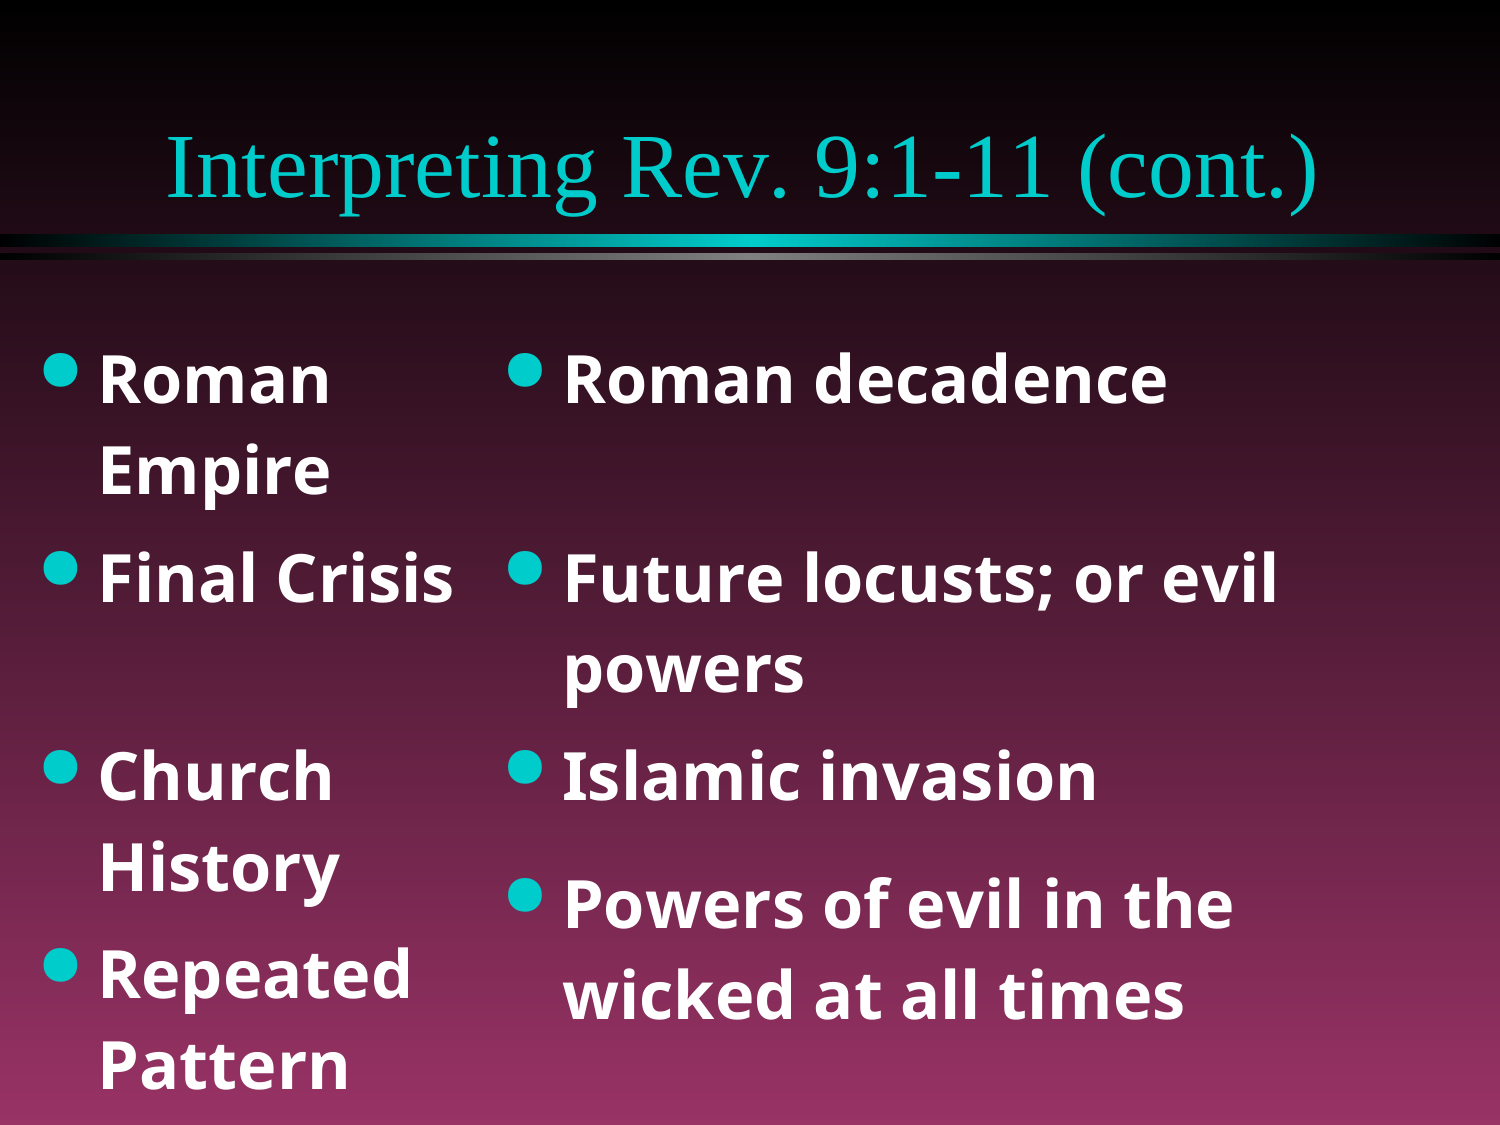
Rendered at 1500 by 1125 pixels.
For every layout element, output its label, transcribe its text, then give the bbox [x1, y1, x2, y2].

text_box Powers of evil in the wicked at all times [490, 849, 1388, 1013]
title Interpreting Rev. 9:1-11 (cont.) [13, 37, 1474, 225]
list Roman Empire Final Crisis Church History Repeated Pattern [26, 324, 514, 1001]
list Roman decadence Future locusts; or evil powers Islamic invasion [514, 324, 1388, 788]
